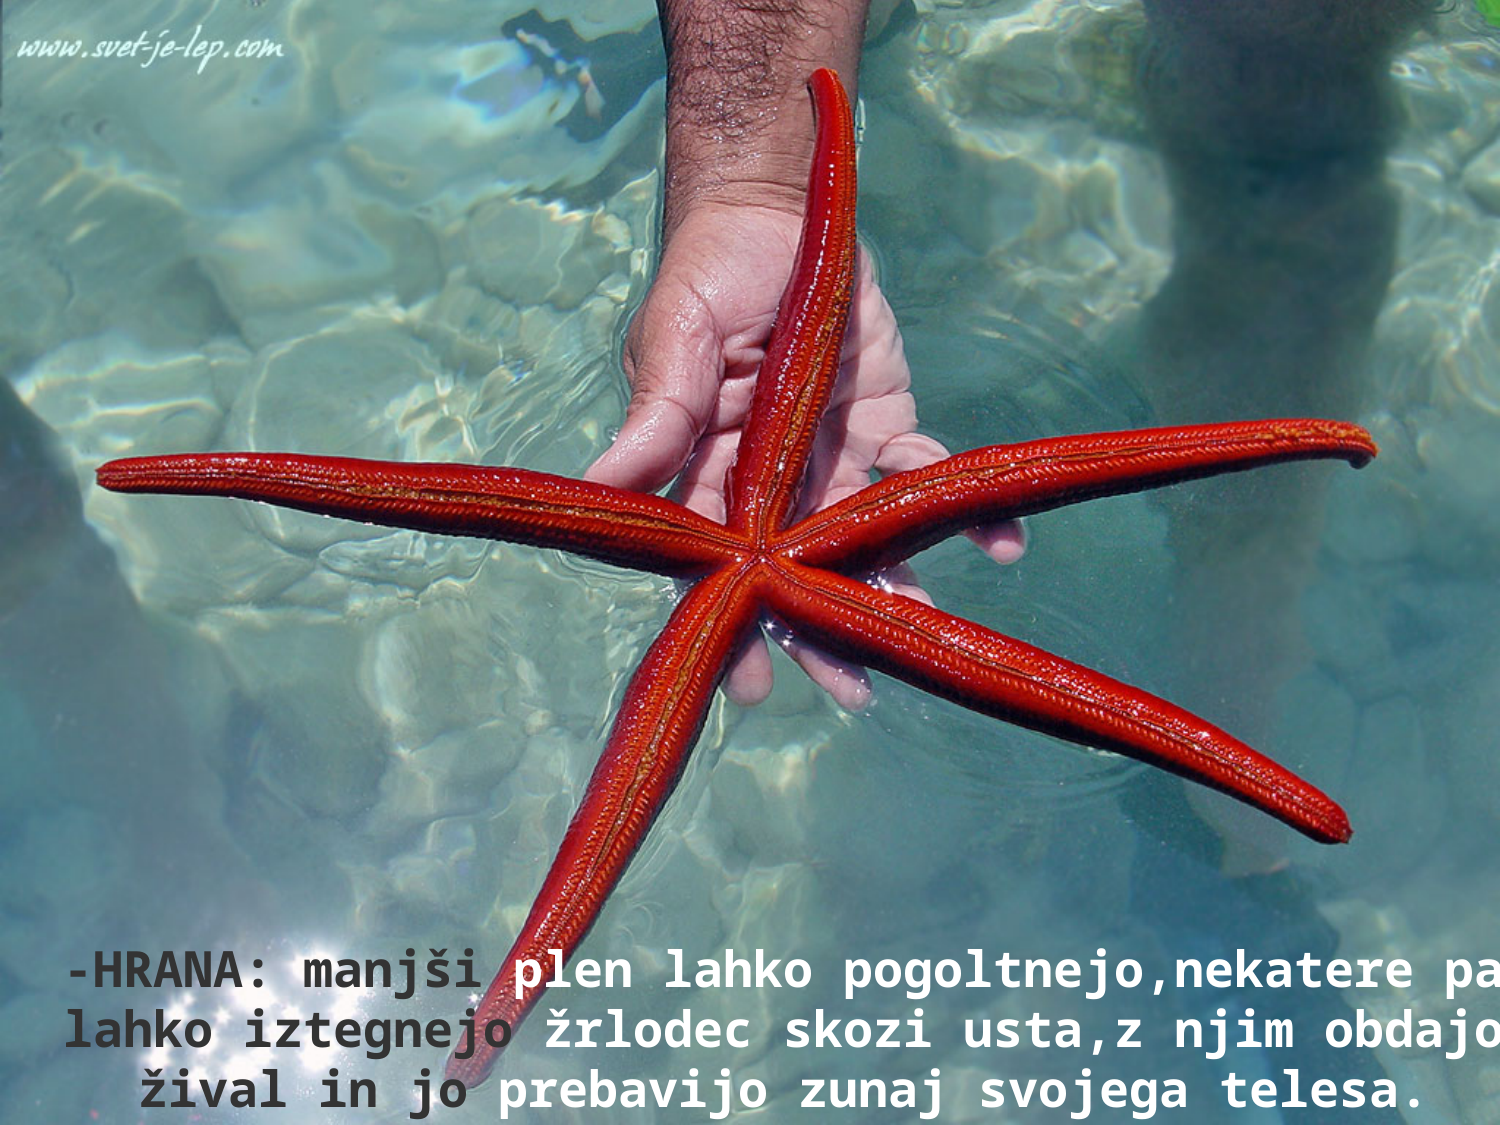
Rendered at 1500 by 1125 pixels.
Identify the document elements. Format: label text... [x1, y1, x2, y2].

picture [0, 0, 1500, 930]
text_box -HRANA: manjši plen lahko pogoltnejo,nekatere pa lahko iztegnejo žrlodec skozi usta,z njim obdajo žival in jo prebavijo zunaj svojega telesa. [0, 930, 1500, 1125]
